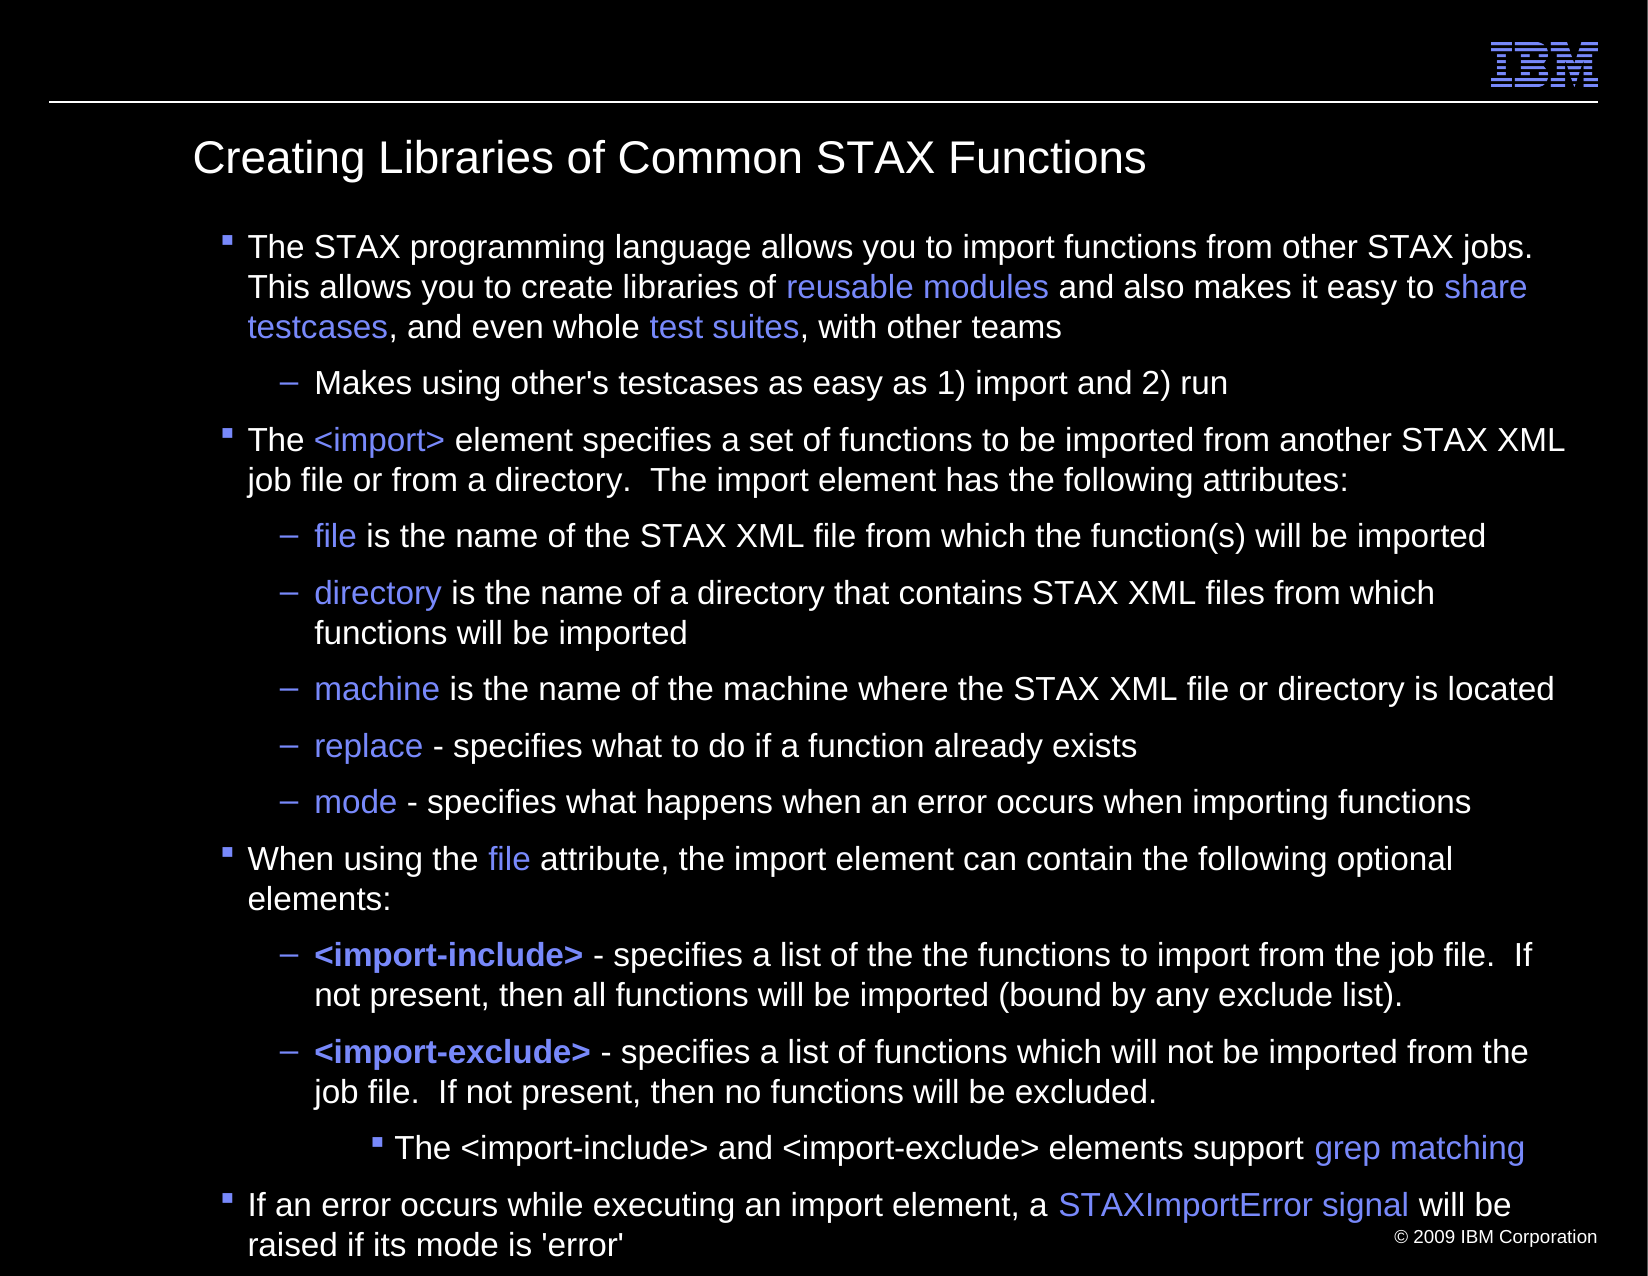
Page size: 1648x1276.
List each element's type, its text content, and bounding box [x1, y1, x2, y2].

title Creating Libraries of Common STAX Functions [175, 125, 1648, 219]
text_box The STAX programming language allows you to import functions from other STAX jobs. This allows you to create libraries of reusable modules and also makes it easy to share testcases, and even whole test suites, with other teams Makes using other's testcases as easy as 1) import and 2) run The <import> element specifies a set of functions to be imported from another STAX XML job file or from a directory. The import element has the following attributes: file is the name of the STAX XML file from which the function(s) will be imported directory is the name of a directory that contains STAX XML files from which functions will be imported machine is the name of the machine where the STAX XML file or directory is located replace - specifies what to do if a function already exists mode - specifies what happens when an error occurs when importing functions When using the file attribute, the import element can contain the following optional elements: <import-include> - specifies a list of the the functions to import from the job file. If not present, then all functions will be imported (bound by any exclude list). <import-exclude> - specifies a list of functions which will not be imported from the job file. If not present, then no functions will be excluded. The <import-include> and <import-exclude> elements support grep matching If an error occurs while executing an import element, a STAXImportError signal will be raised if its mode is 'error' [219, 225, 1570, 1263]
picture [1491, 42, 1598, 87]
